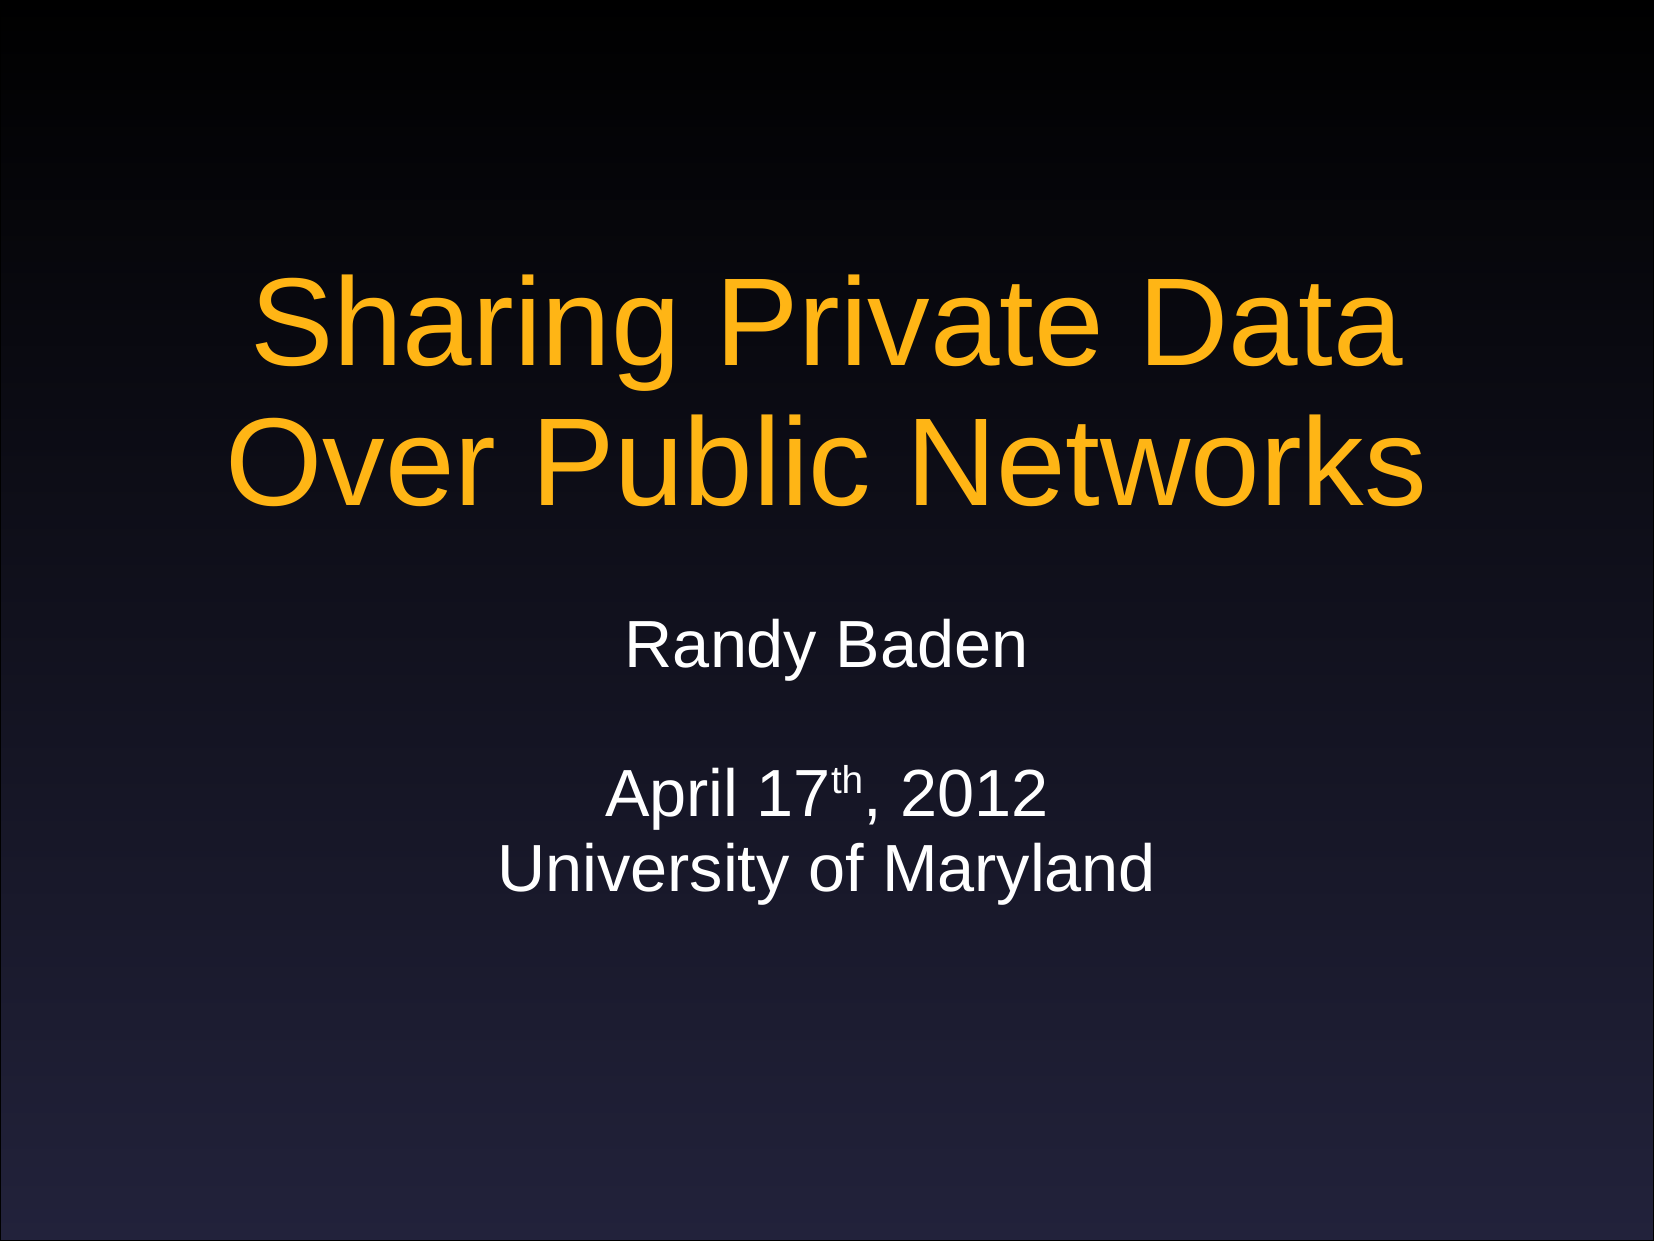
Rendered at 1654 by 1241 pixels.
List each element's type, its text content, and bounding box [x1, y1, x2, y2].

subtitle Sharing Private Data Over Public Networks Randy Baden April 17th, 2012 University of Maryland [82, 49, 1571, 1109]
